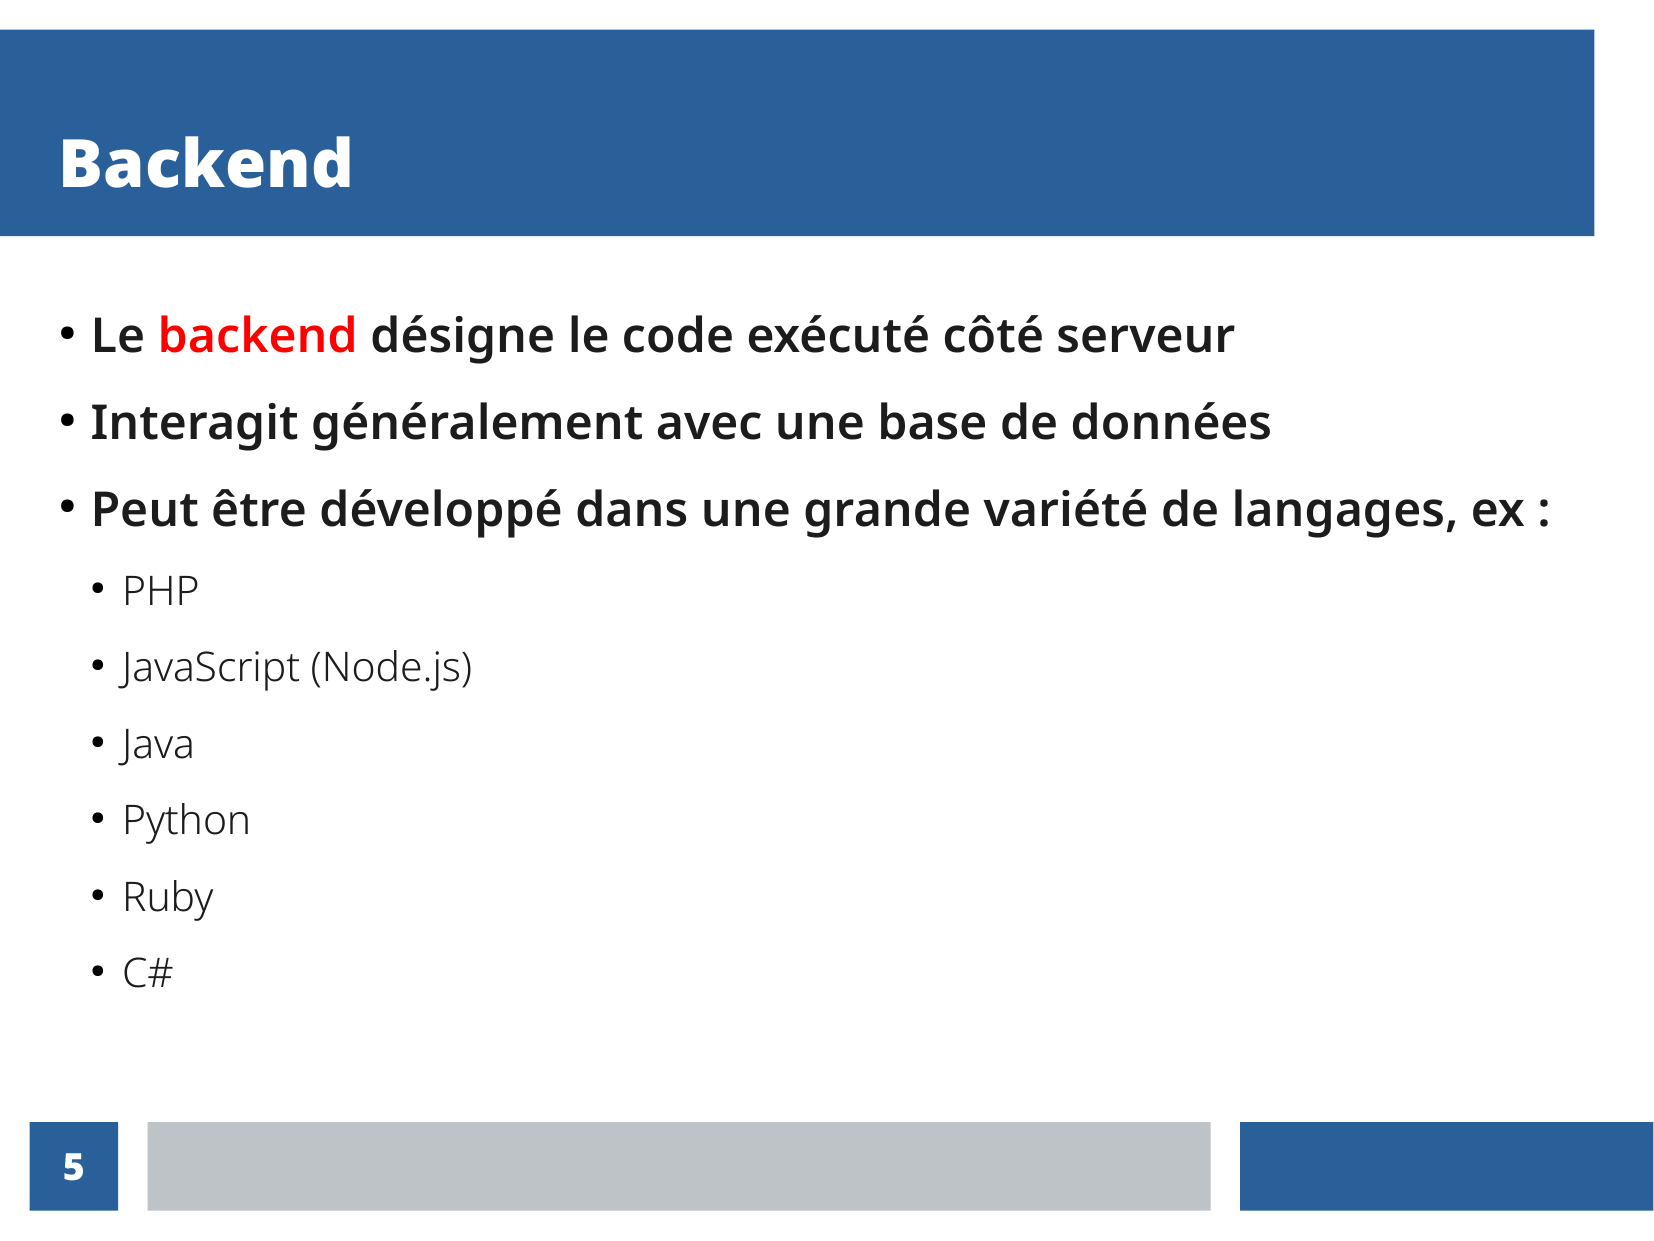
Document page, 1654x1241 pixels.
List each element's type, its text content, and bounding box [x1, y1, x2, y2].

title Backend [59, 59, 1595, 207]
list Le backend désigne le code exécuté côté serveur Interagit généralement avec une base de données Peut être développé dans une grande variété de langages, ex : PHP JavaScript (Node.js) Java Python Ruby C# [59, 301, 1565, 1069]
